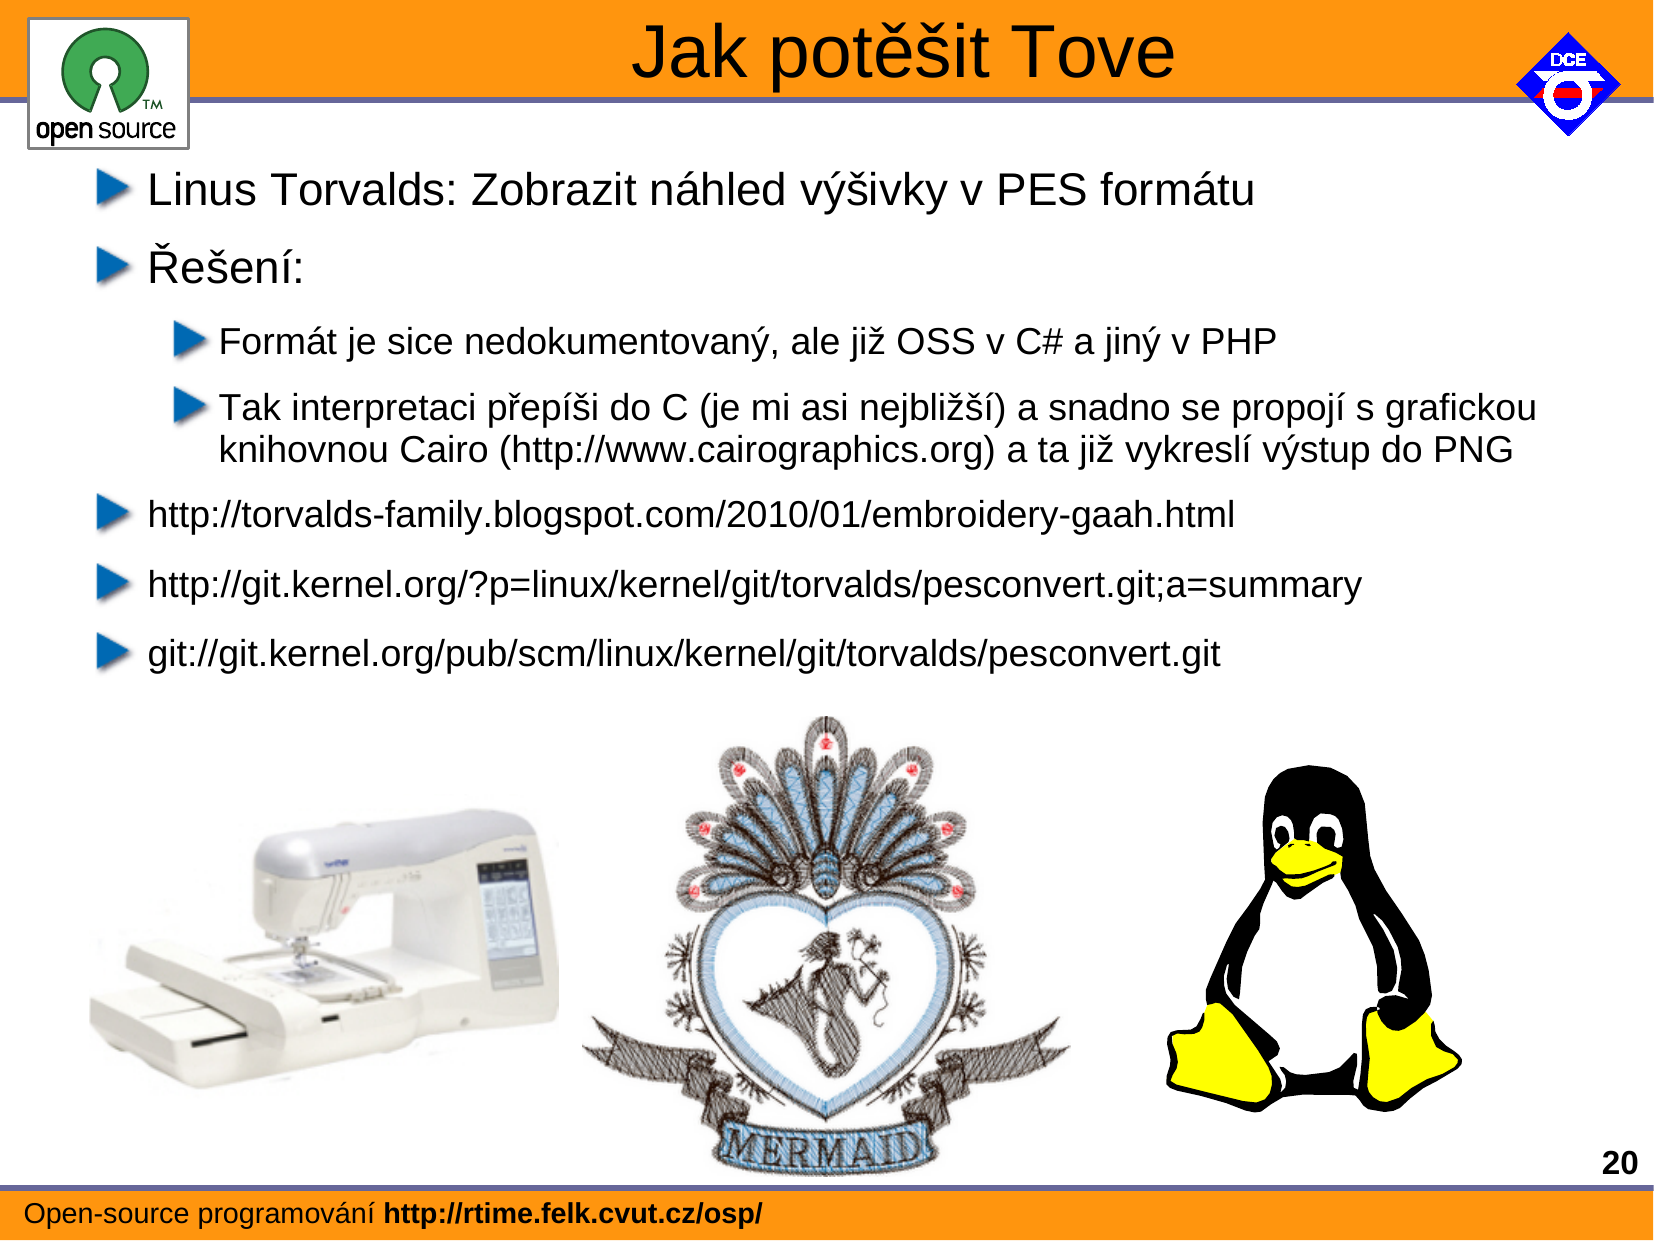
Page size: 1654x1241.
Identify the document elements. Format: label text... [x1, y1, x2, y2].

title Jak potěšit Tove [178, 4, 1631, 98]
picture [582, 716, 1071, 1177]
picture [89, 794, 559, 1099]
list Linus Torvalds: Zobrazit náhled výšivky v PES formátu Řešení: Formát je sice nedokumentovaný, ale již OSS v C# a jiný v PHP Tak interpretaci přepíši do C (je mi asi nejbližší) a snadno se propojí s grafickou knihovnou Cairo (http://www.cairographics.org) a ta již vykreslí výstup do PNG http://torvalds-family.blogspot.com/2010/01/embroidery-gaah.html http://git.kernel.org/?p=linux/kernel/git/torvalds/pesconvert.git;a=summary git://git.kernel.org/pub/scm/linux/kernel/git/torvalds/pesconvert.git [76, 163, 1577, 758]
text_box [1166, 765, 1462, 1113]
